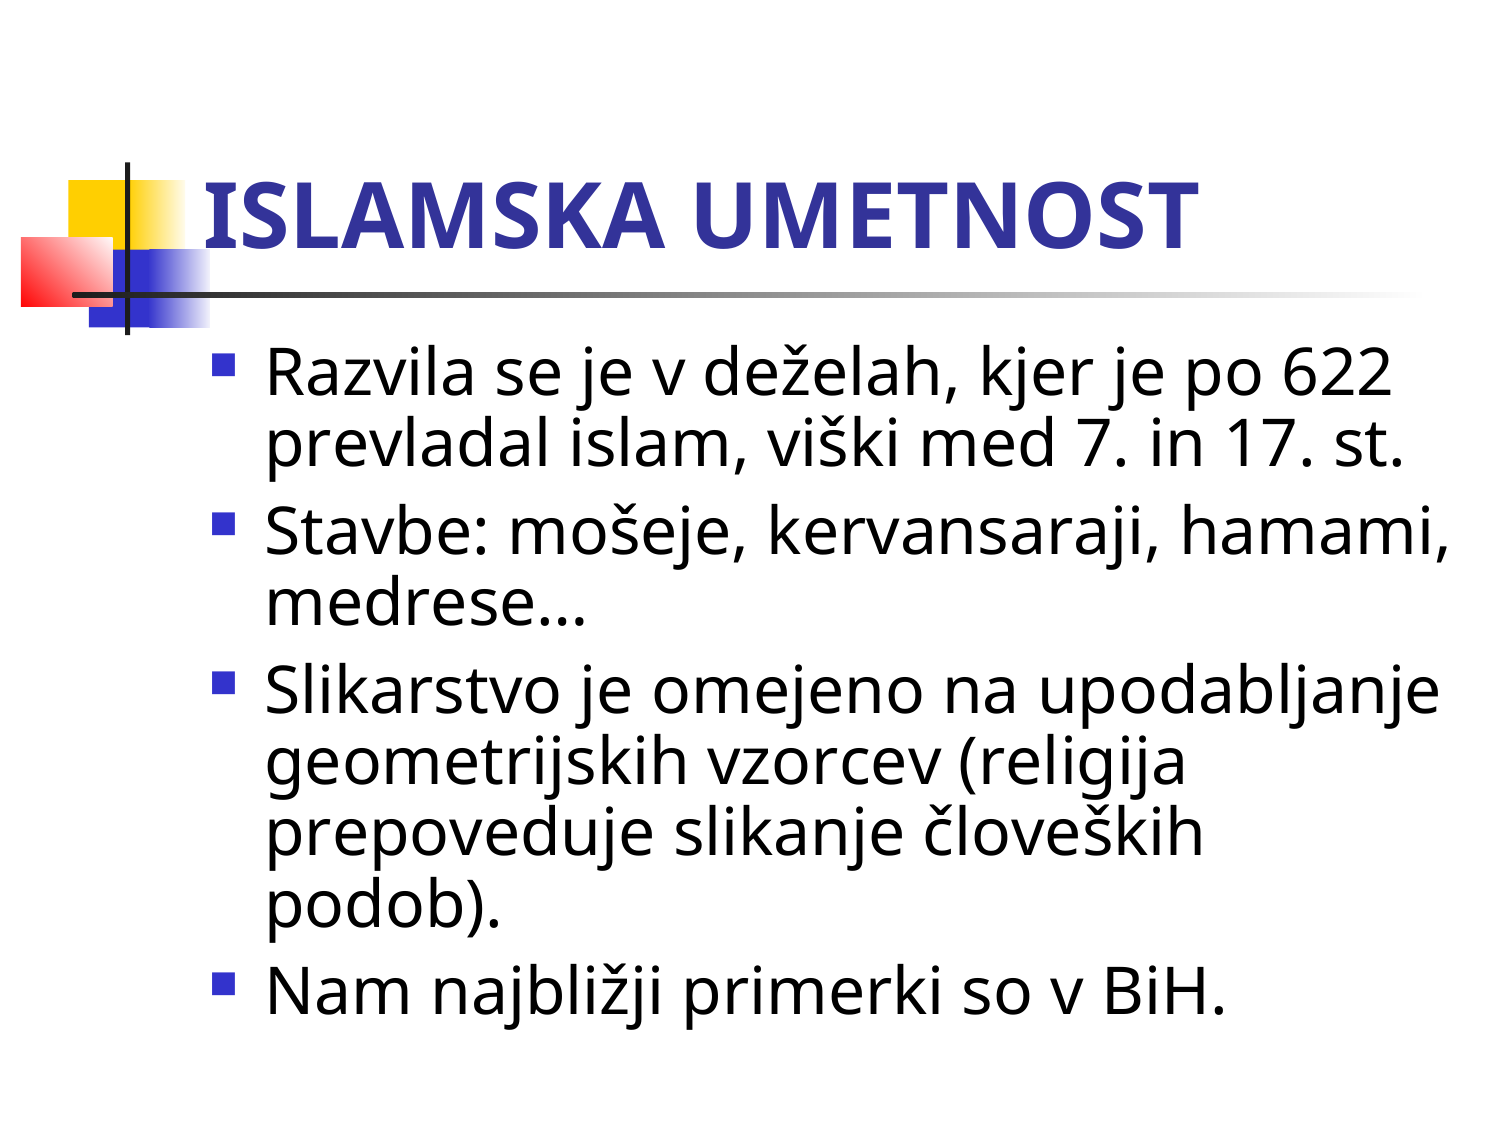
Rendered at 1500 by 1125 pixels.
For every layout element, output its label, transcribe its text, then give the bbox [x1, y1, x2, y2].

title ISLAMSKA UMETNOST [188, 35, 1468, 276]
list Razvila se je v deželah, kjer je po 622 prevladal islam, viški med 7. in 17. st. Stavbe: mošeje, kervansaraji, hamami, medrese… Slikarstvo je omejeno na upodabljanje geometrijskih vzorcev (religija prepoveduje slikanje človeških podob). Nam najbližji primerki so v BiH. [193, 331, 1469, 1007]
